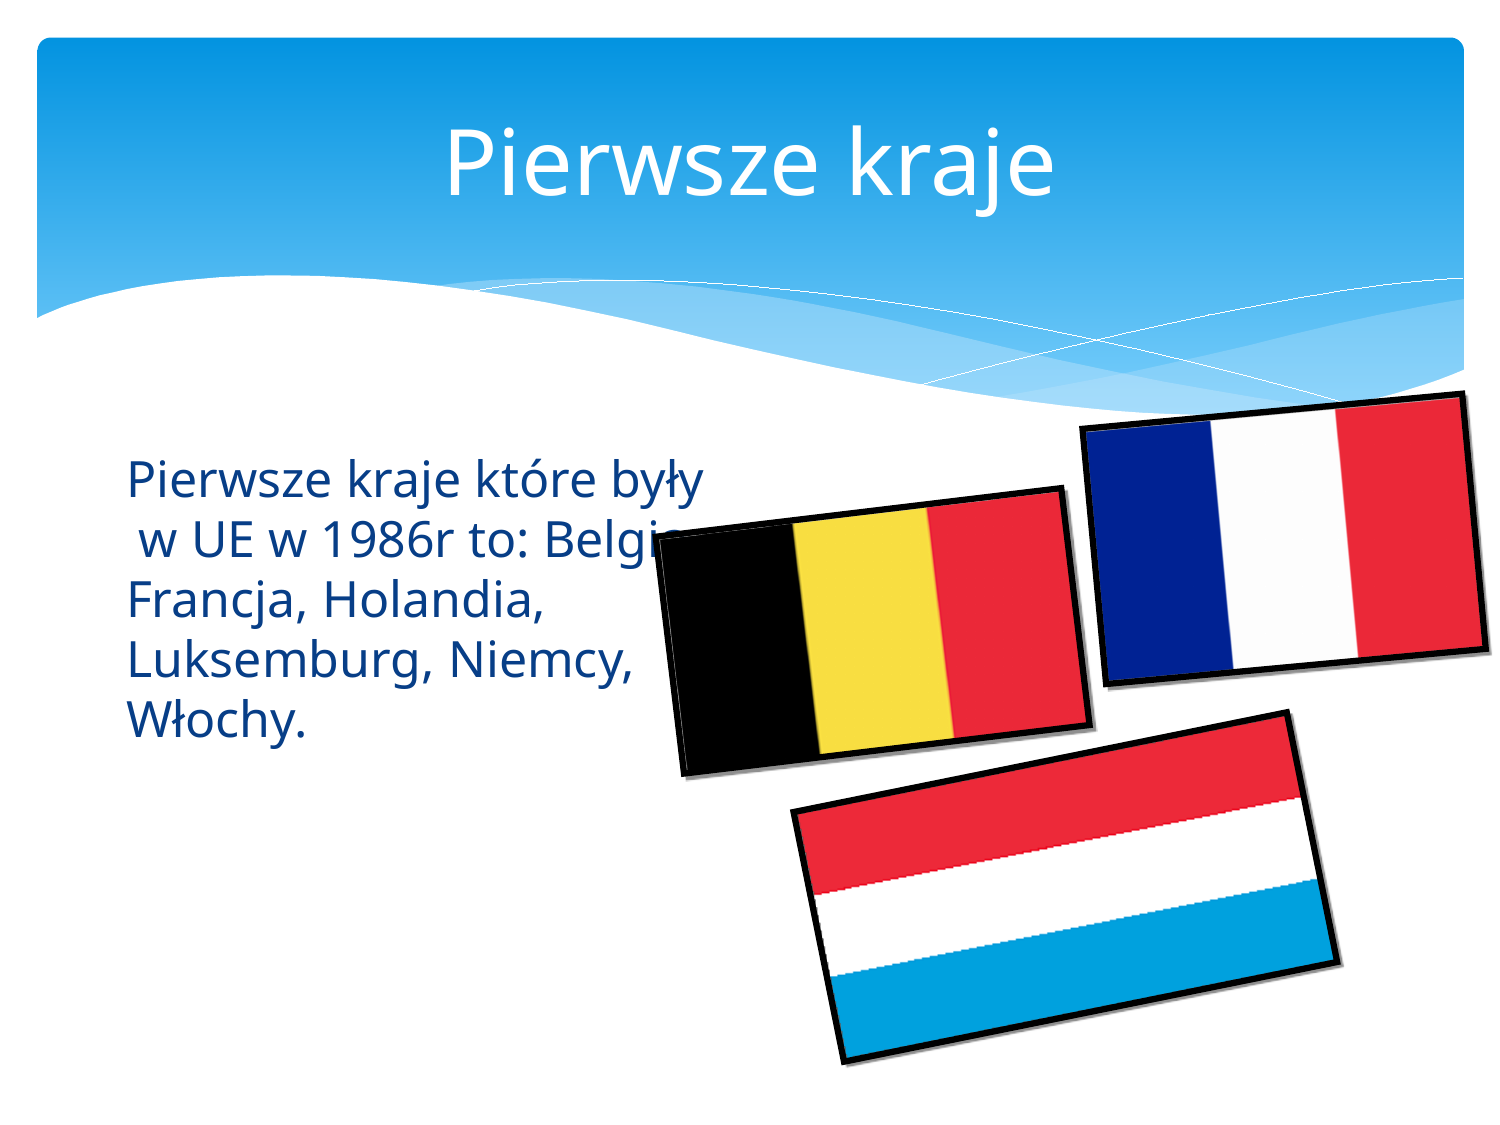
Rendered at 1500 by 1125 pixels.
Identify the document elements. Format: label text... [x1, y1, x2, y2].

picture [797, 716, 1318, 977]
picture [659, 491, 1087, 771]
picture [1085, 397, 1483, 681]
list Pierwsze kraje które były w UE w 1986r to: Belgia, Francja, Holandia, Luksemburg, Niemcy, Włochy. [111, 439, 739, 1006]
title Pierwsze kraje [75, 55, 1426, 262]
